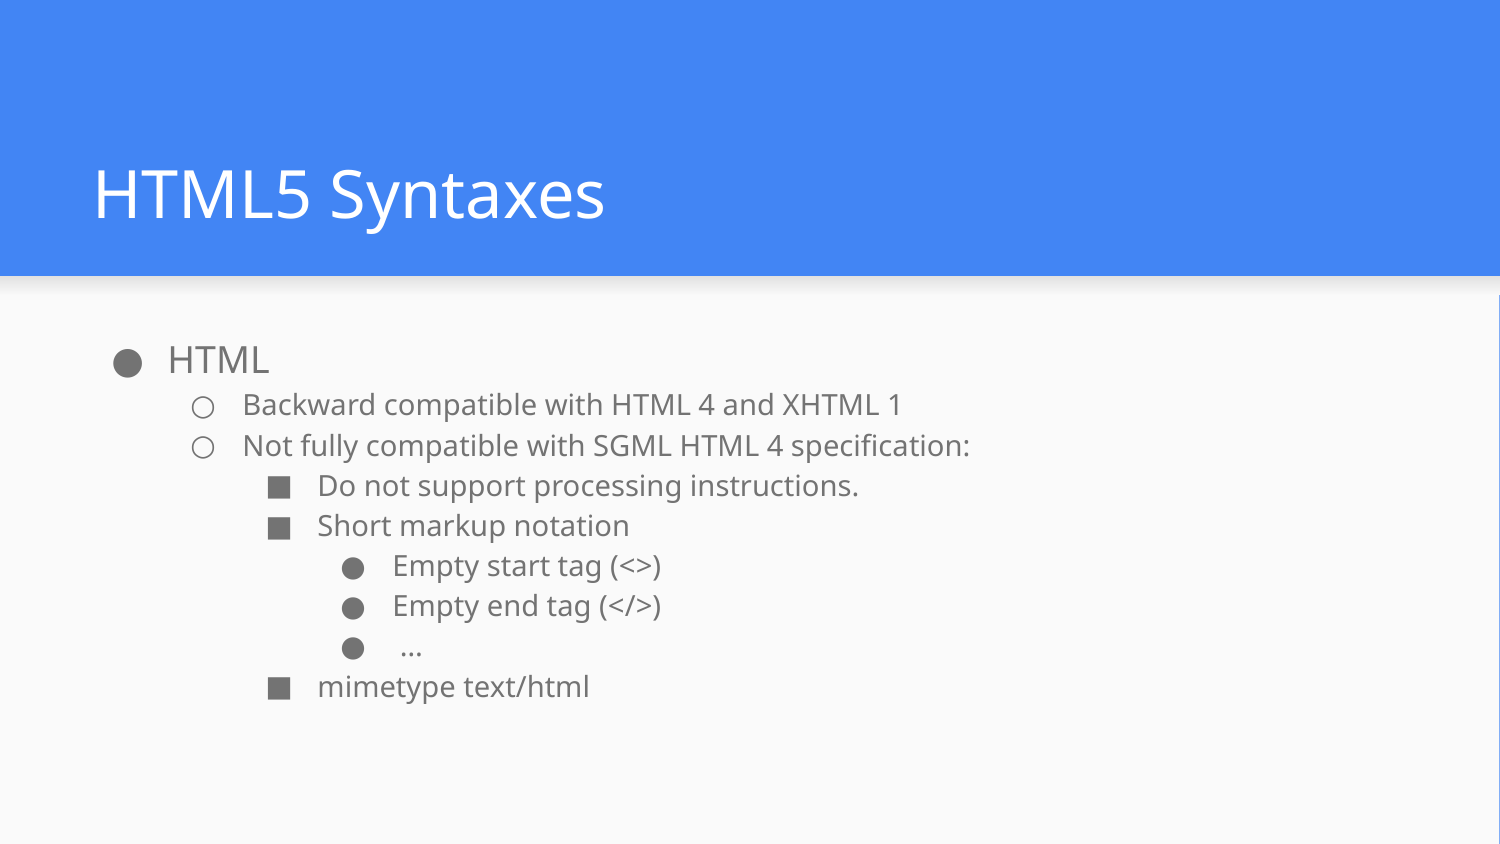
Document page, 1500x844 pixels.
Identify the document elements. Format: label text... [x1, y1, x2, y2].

list HTML Backward compatible with HTML 4 and XHTML 1 Not fully compatible with SGML HTML 4 specification: Do not support processing instructions. Short markup notation Empty start tag (<>) Empty end tag (</>) … mimetype text/html [77, 314, 1427, 760]
title HTML5 Syntaxes [77, 121, 1427, 248]
